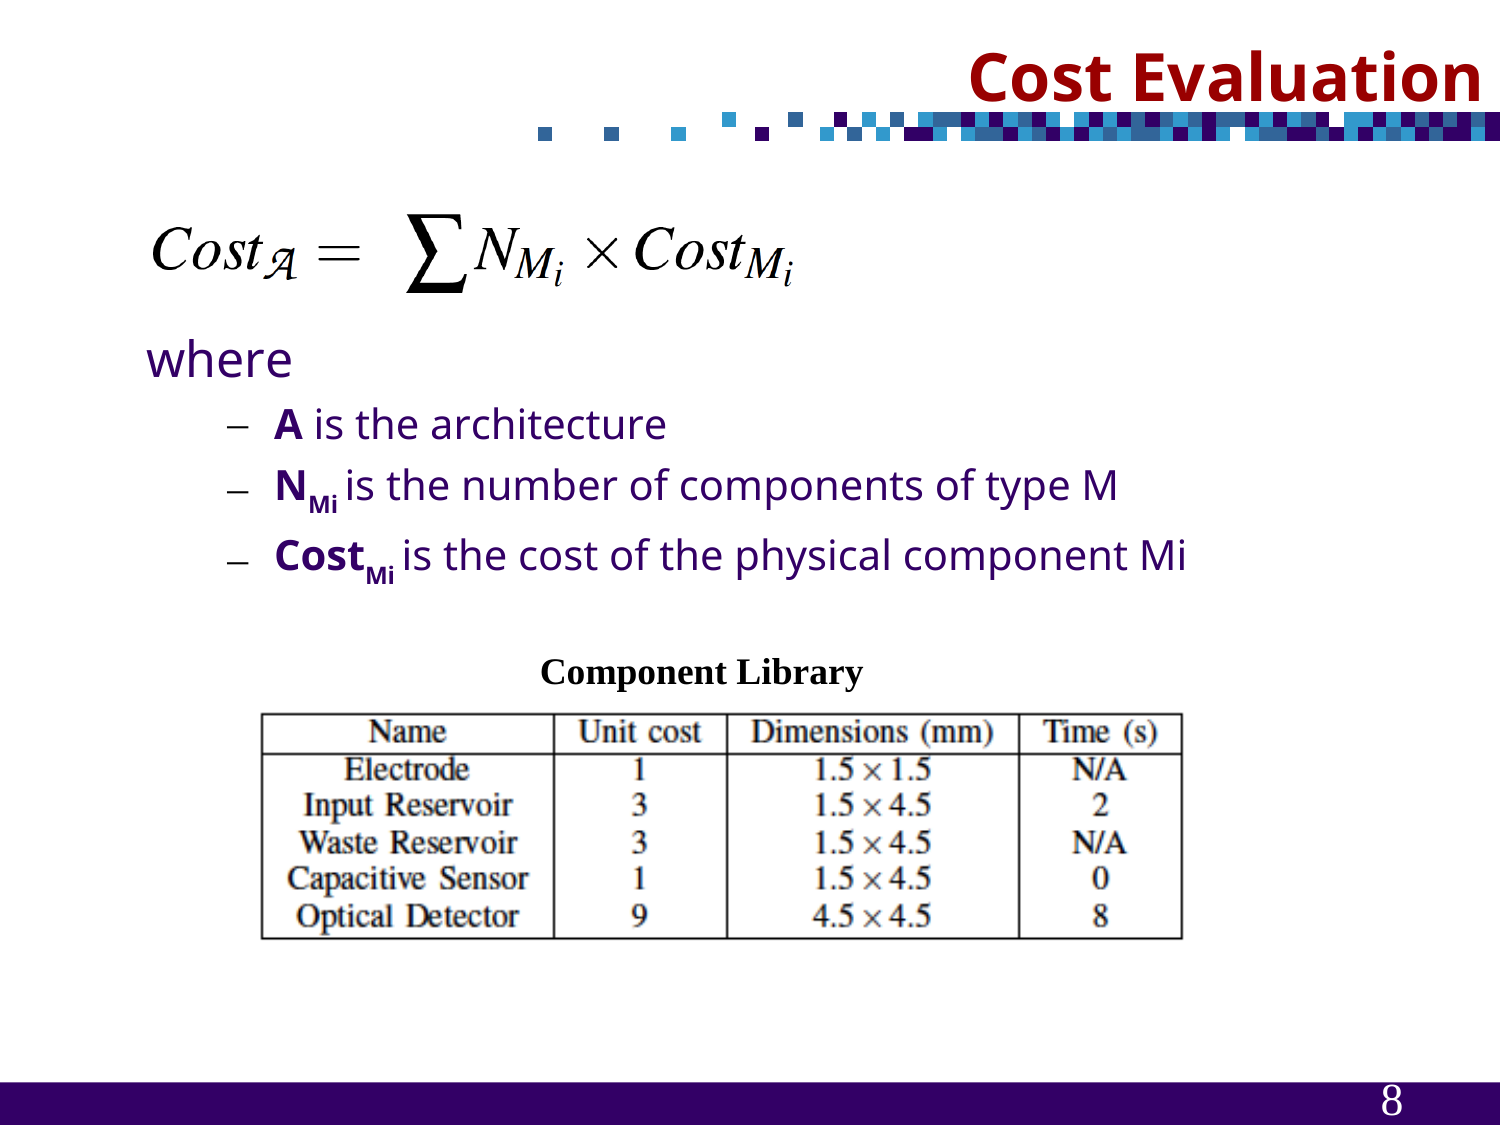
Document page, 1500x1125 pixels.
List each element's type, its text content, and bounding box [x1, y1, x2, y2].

text_box Component Library [524, 640, 950, 700]
picture [249, 699, 1198, 959]
list where A is the architecture NMi is the number of components of type M CostMi is the cost of the physical component Mi [62, 174, 1463, 1081]
title Cost Evaluation [0, 24, 1500, 125]
picture [150, 212, 808, 306]
